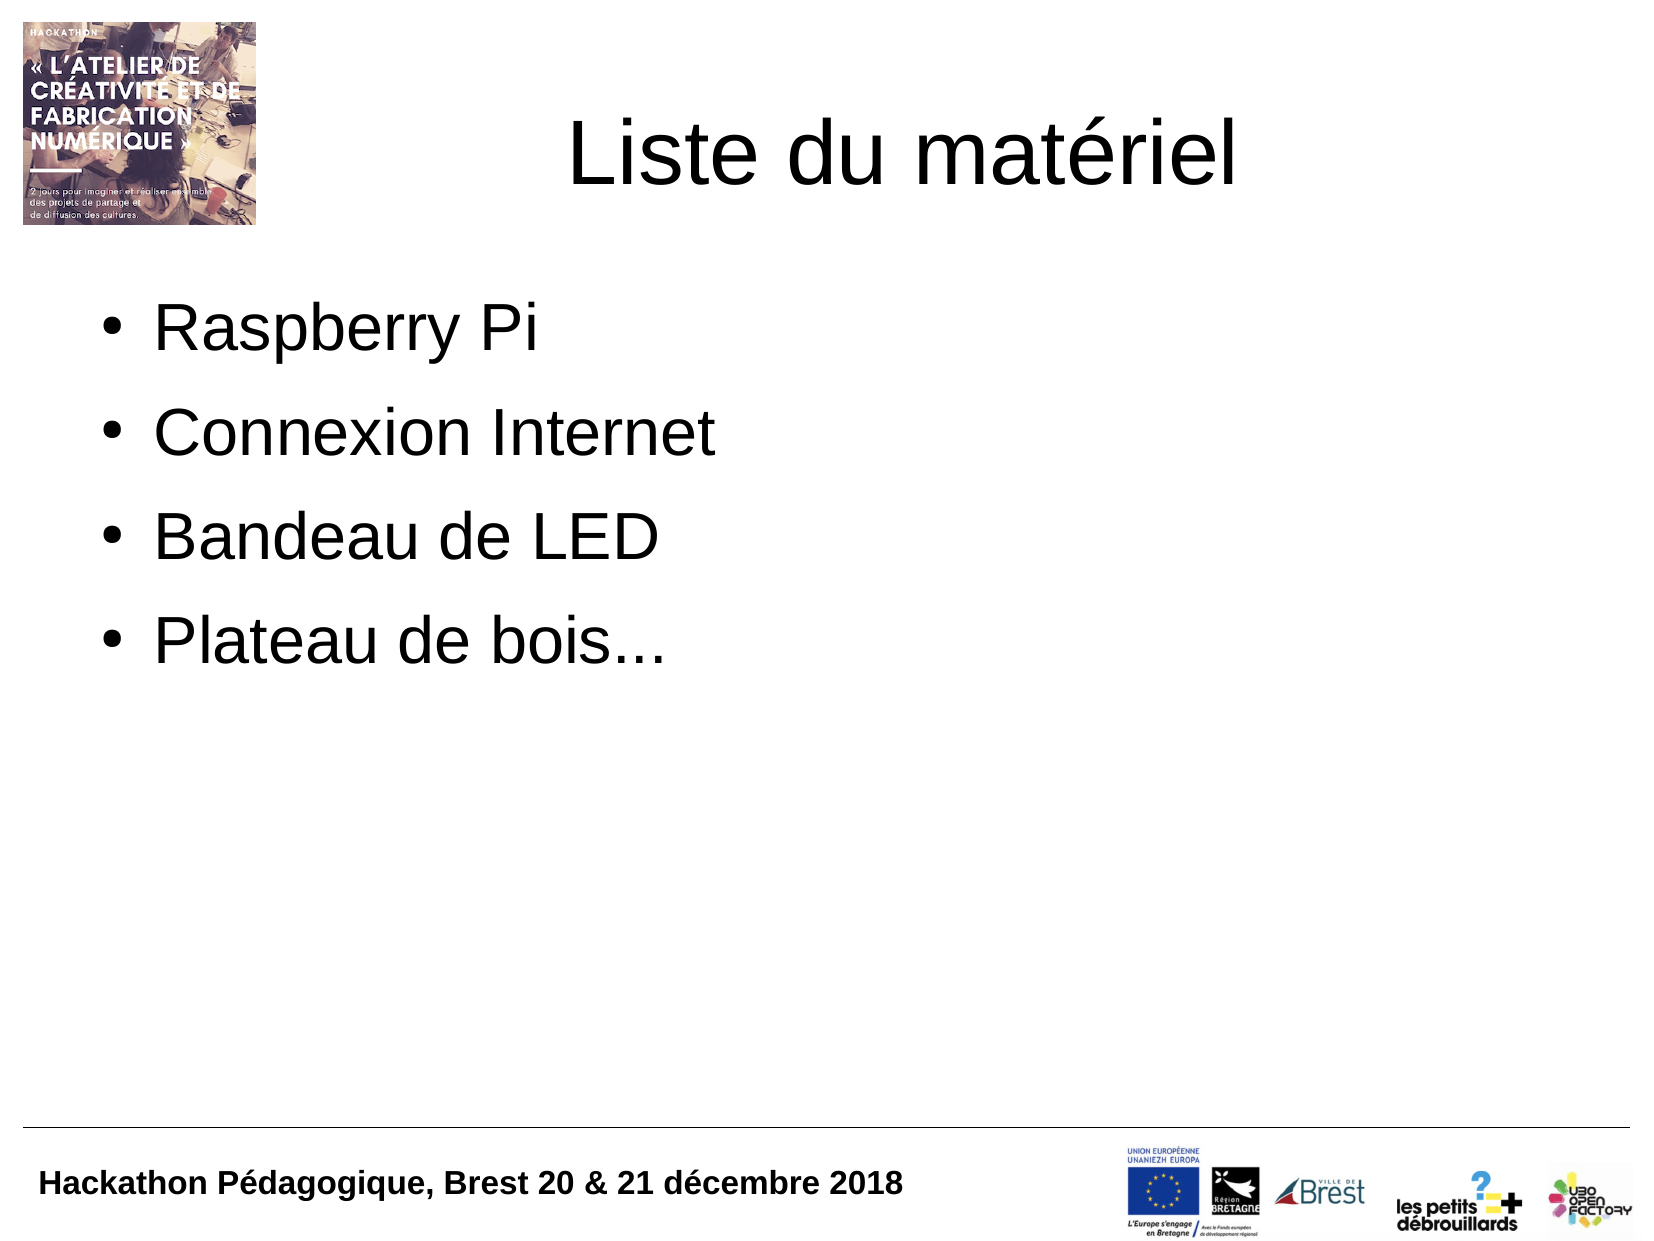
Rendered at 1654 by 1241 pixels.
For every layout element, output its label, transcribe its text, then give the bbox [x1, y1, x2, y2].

text_box Hackathon Pédagogique, Brest 20 & 21 décembre 2018 [23, 1157, 945, 1211]
picture [23, 22, 256, 225]
title Liste du matériel [236, 49, 1571, 257]
picture [1120, 1137, 1642, 1241]
list Raspberry Pi Connexion Internet Bandeau de LED Plateau de bois... [82, 290, 1571, 1109]
